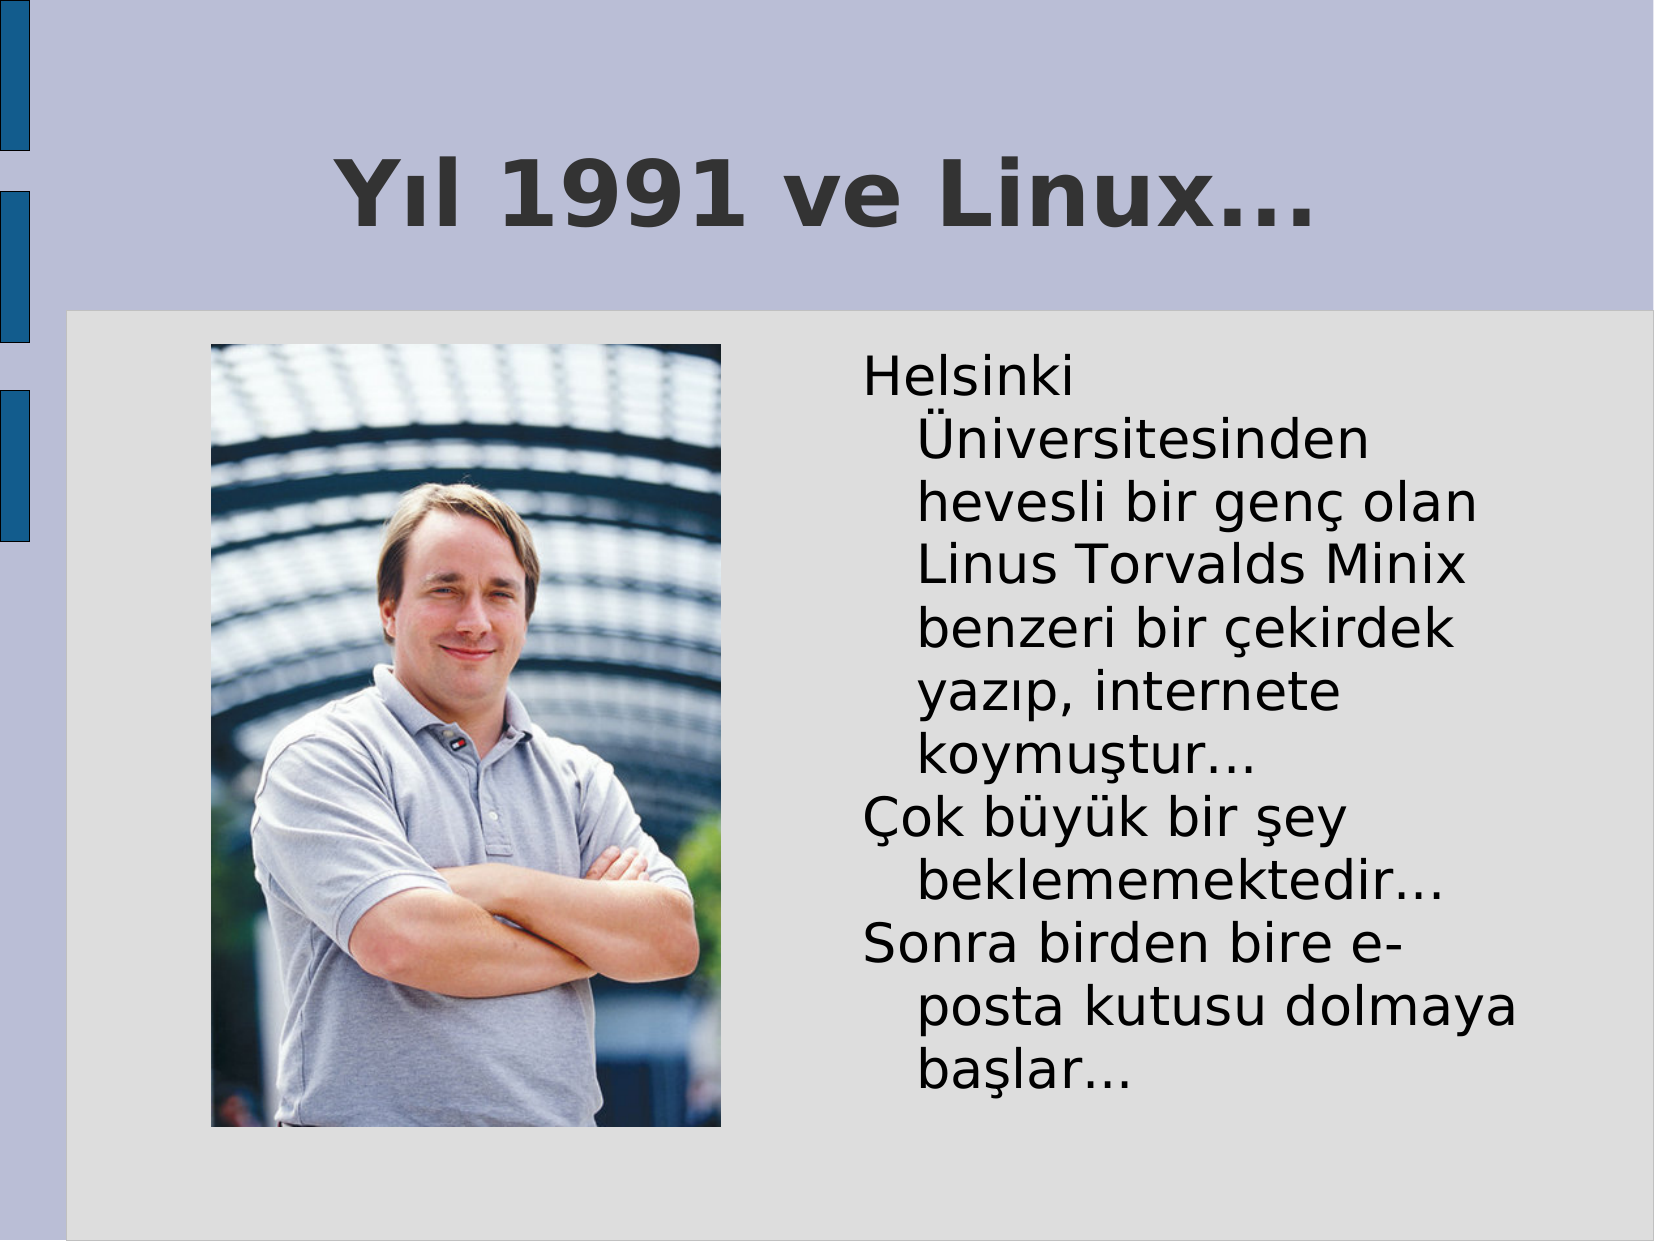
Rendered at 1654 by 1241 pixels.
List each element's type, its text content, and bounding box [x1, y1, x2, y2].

picture [211, 344, 721, 1127]
list Helsinki Üniversitesinden hevesli bir genç olan Linus Torvalds Minix benzeri bir çekirdek yazıp, internete koymuştur... Çok büyük bir şey beklememektedir... Sonra birden bire e-posta kutusu dolmaya başlar... [845, 344, 1535, 1127]
title Yıl 1991 ve Linux... [121, 91, 1534, 299]
